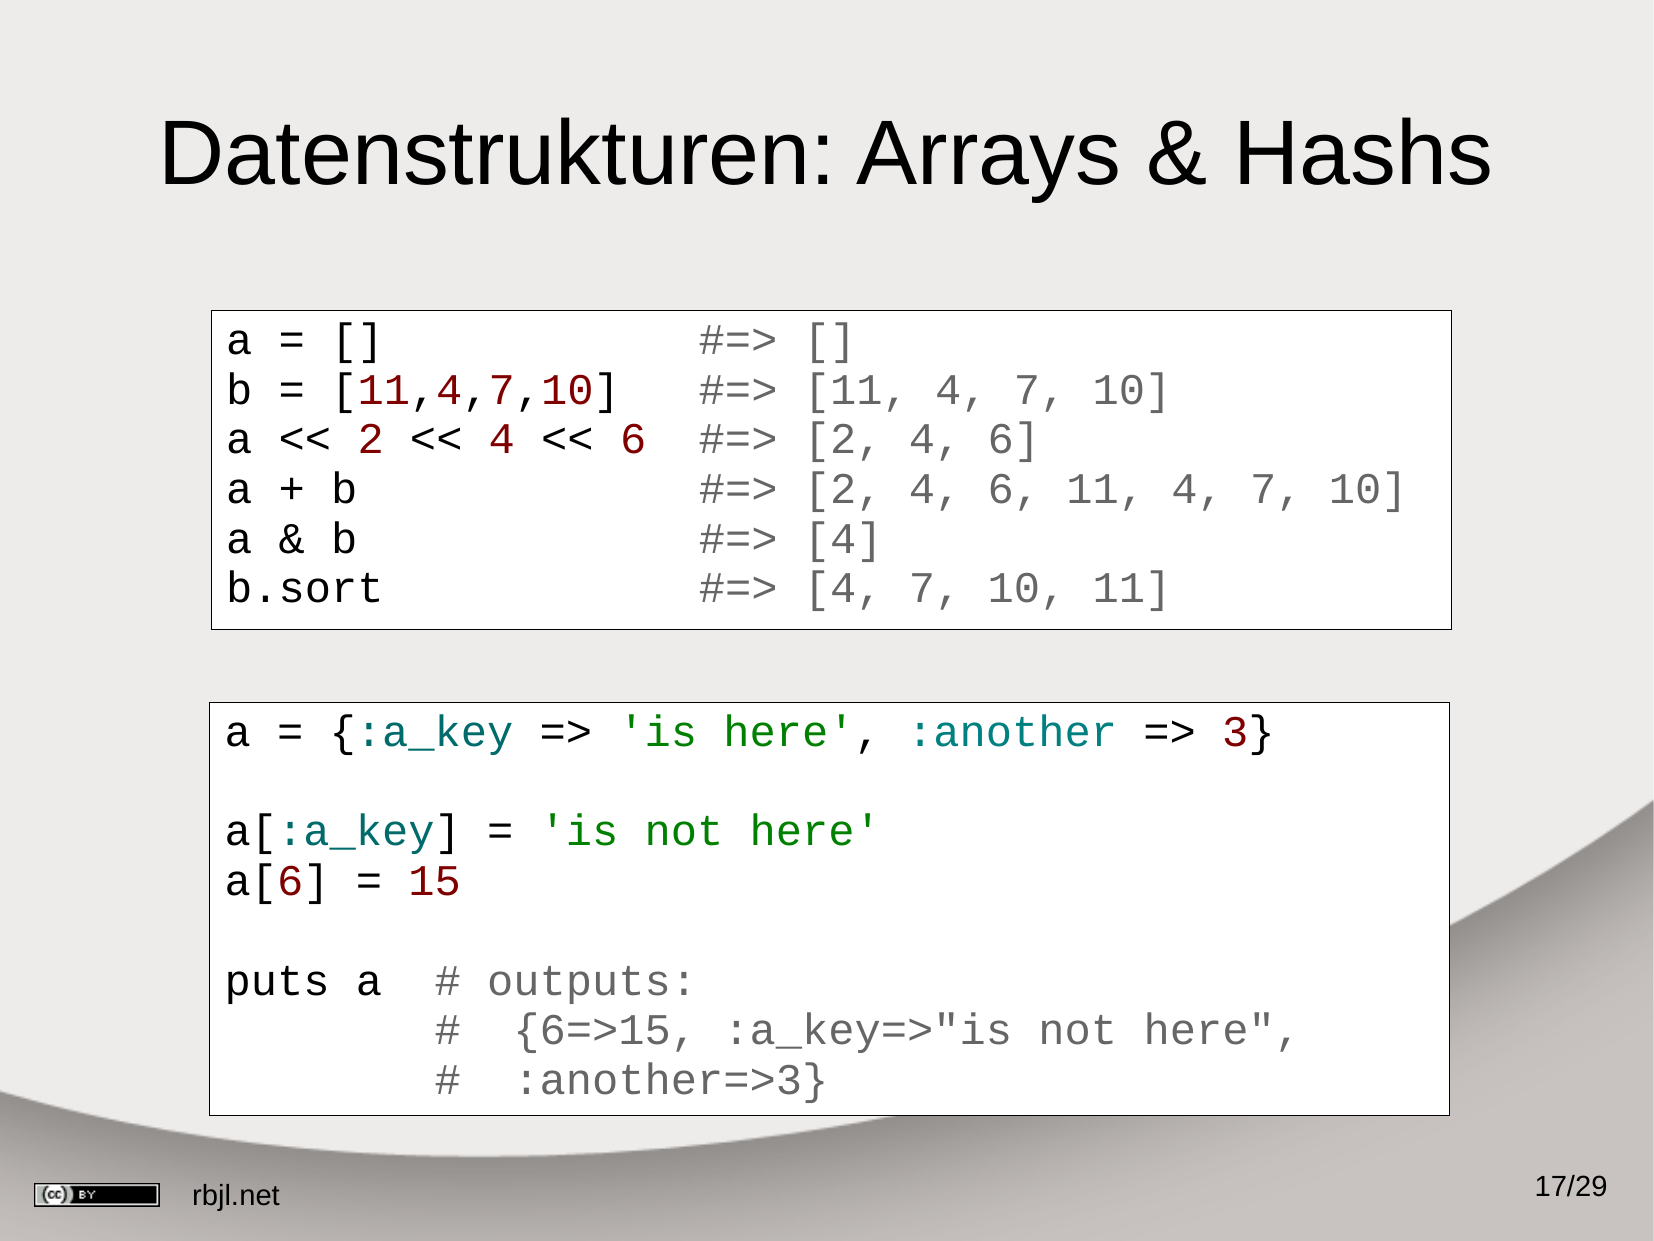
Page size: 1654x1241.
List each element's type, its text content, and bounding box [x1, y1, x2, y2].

title Datenstrukturen: Arrays & Hashs [82, 49, 1571, 257]
text_box a = {:a_key => 'is here', :another => 3} a[:a_key] = 'is not here' a[6] = 15 puts a # outputs: # {6=>15, :a_key=>"is not here", # :another=>3} [209, 702, 1450, 1116]
picture [0, 0, 1654, 1241]
text_box a = [] #=> [] b = [11,4,7,10] #=> [11, 4, 7, 10] a << 2 << 4 << 6 #=> [2, 4, 6] a + b #=> [2, 4, 6, 11, 4, 7, 10] a & b #=> [4] b.sort #=> [4, 7, 10, 11] [211, 310, 1452, 630]
